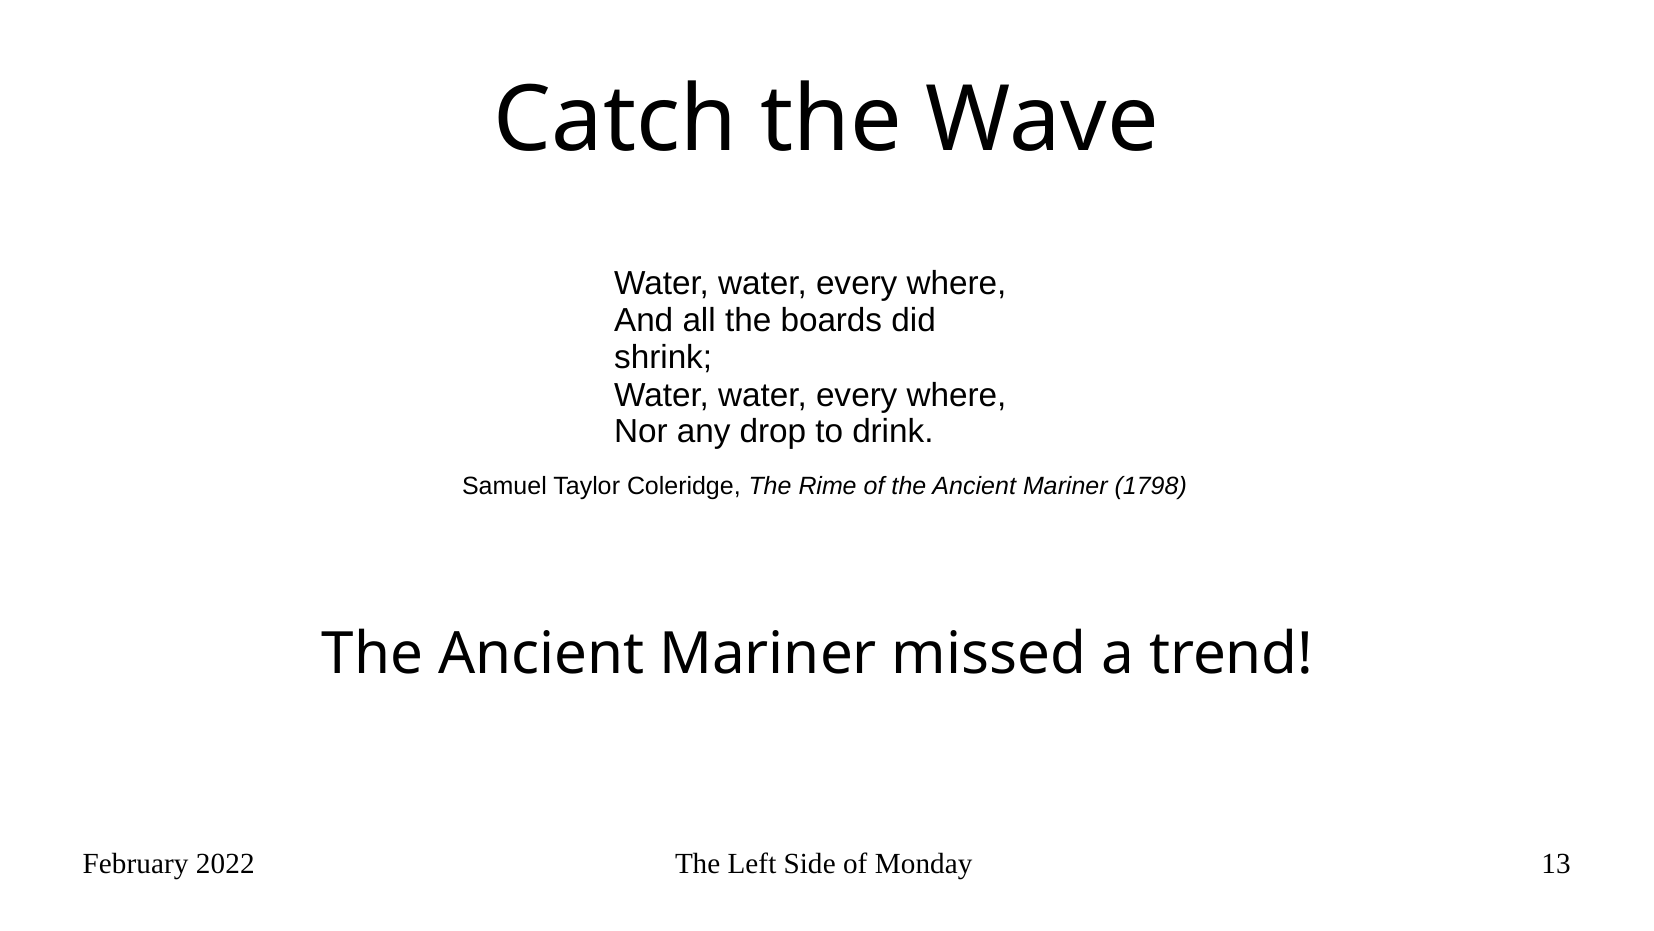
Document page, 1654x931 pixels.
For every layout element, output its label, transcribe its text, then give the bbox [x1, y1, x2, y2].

title Catch the Wave [82, 37, 1571, 193]
text_box Samuel Taylor Coleridge, The Rime of the Ancient Mariner (1798) [135, 464, 1516, 507]
text_box The Ancient Mariner missed a trend! [105, 604, 1531, 685]
list Water, water, every where, And all the boards did shrink; Water, water, every where, Nor any drop to drink. [614, 264, 1042, 453]
